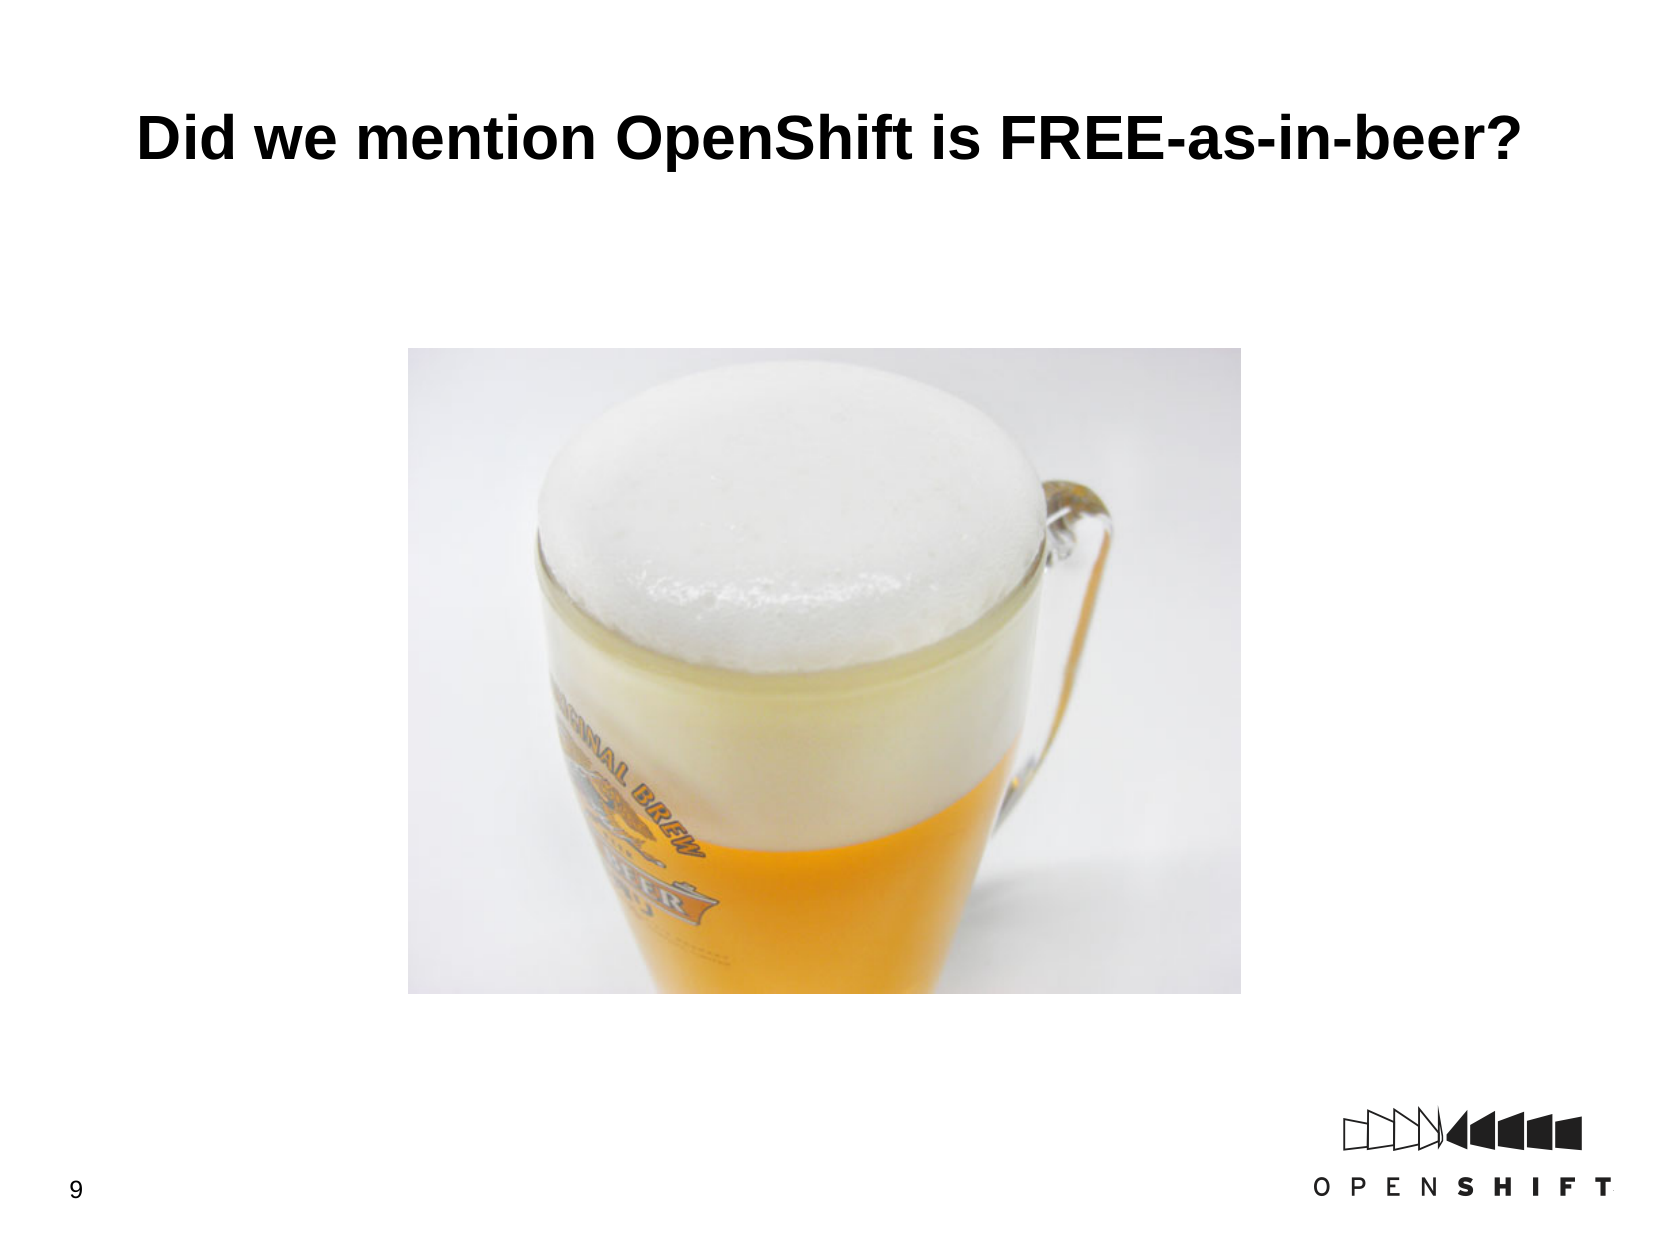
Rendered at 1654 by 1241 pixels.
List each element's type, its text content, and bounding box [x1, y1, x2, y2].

title Did we mention OpenShift is FREE-as-in-beer? [87, 89, 1575, 188]
picture [408, 348, 1241, 994]
picture [1314, 1104, 1614, 1200]
